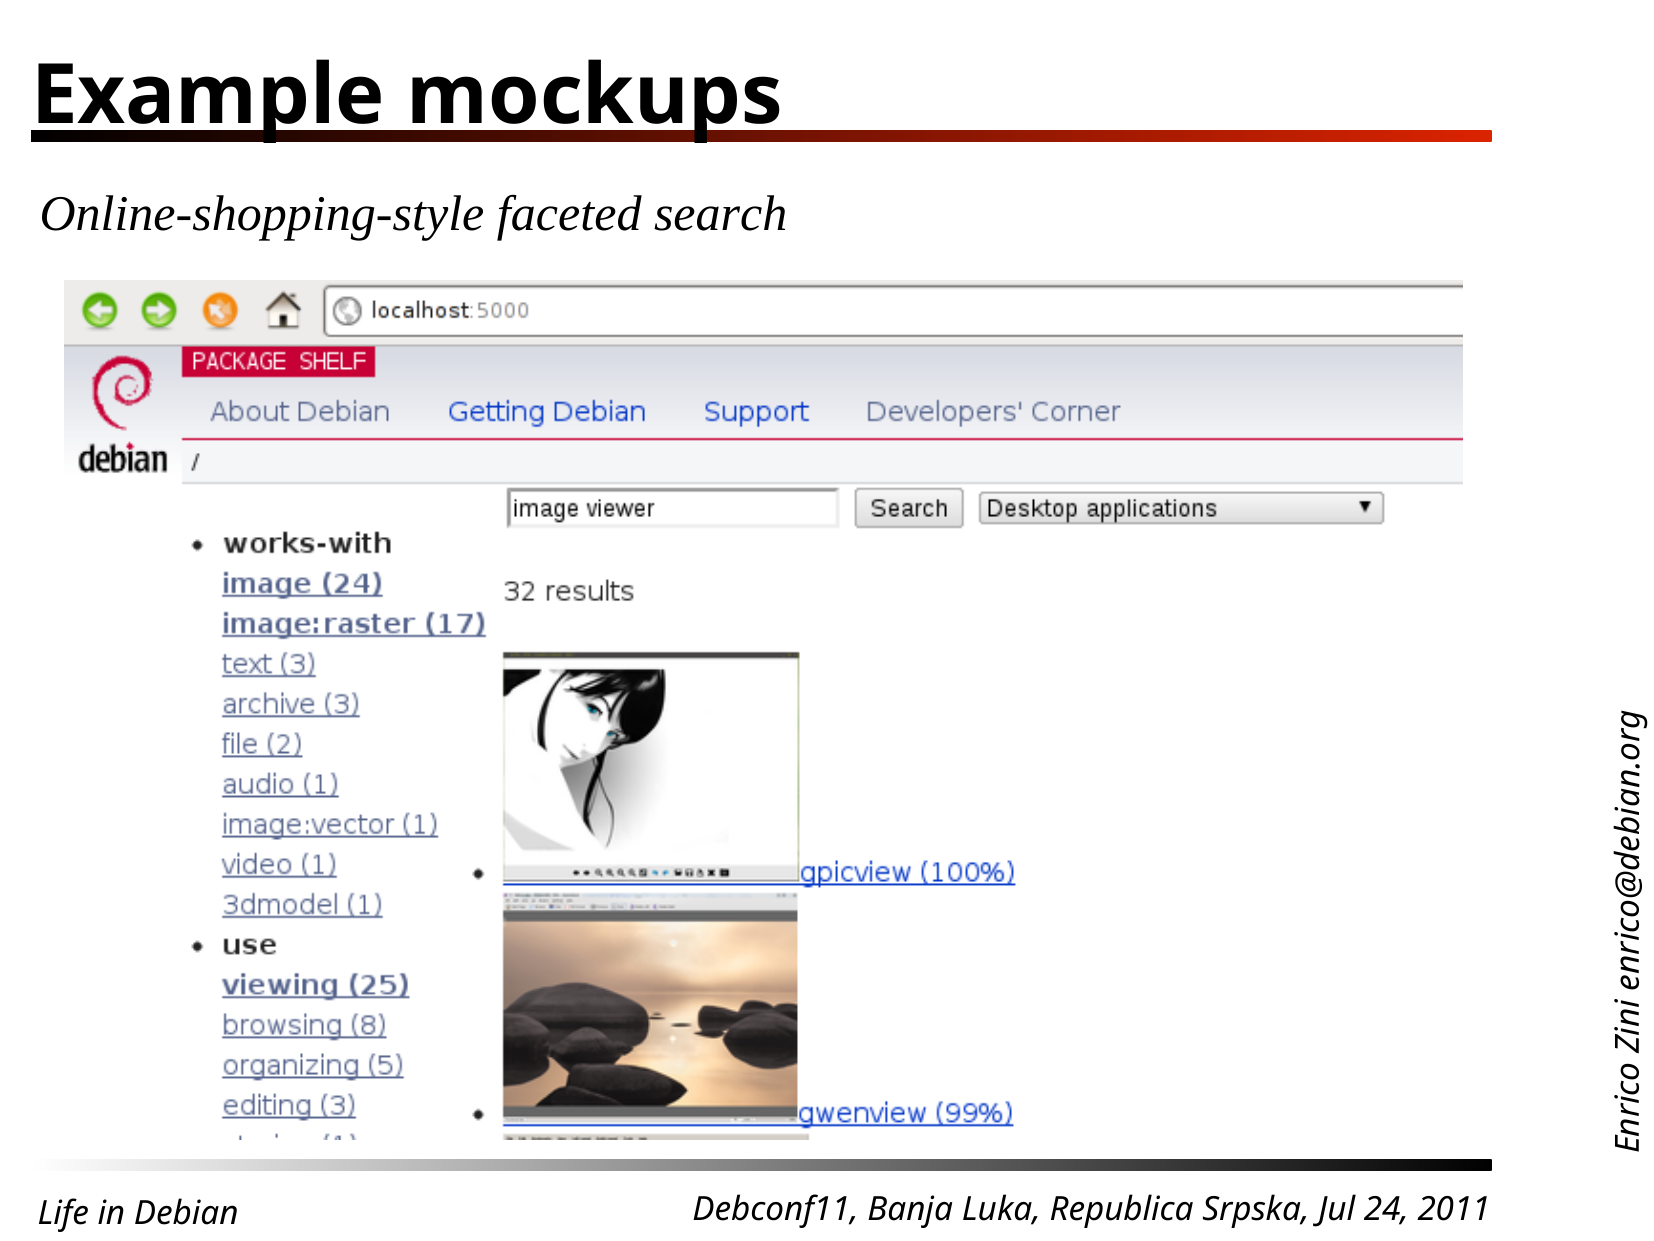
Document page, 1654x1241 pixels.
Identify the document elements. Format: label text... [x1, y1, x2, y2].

text_box Example mockups [31, 34, 1438, 168]
text_box Online-shopping-style faceted search [39, 185, 1431, 241]
picture [64, 280, 1463, 1140]
